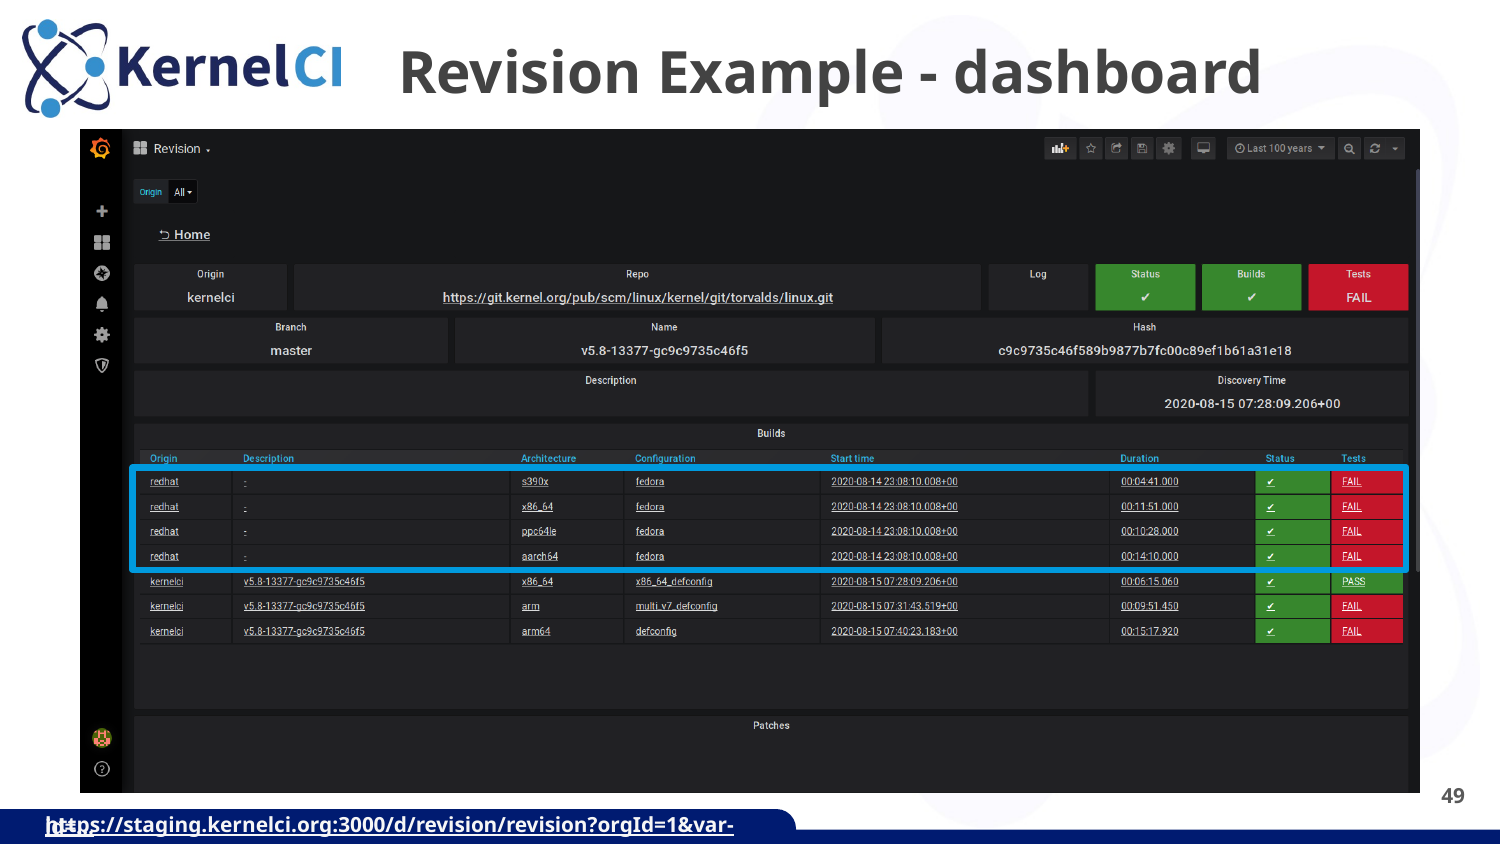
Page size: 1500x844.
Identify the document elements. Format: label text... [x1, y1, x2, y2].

picture [80, 15, 1480, 828]
slide_number <number> [1389, 764, 1480, 830]
text_box https://staging.kernelci.org:3000/d/revision/revision?orgId=1&var-id=... [0, 809, 797, 844]
picture [22, 19, 341, 118]
title Revision Example - dashboard [383, 23, 1455, 117]
